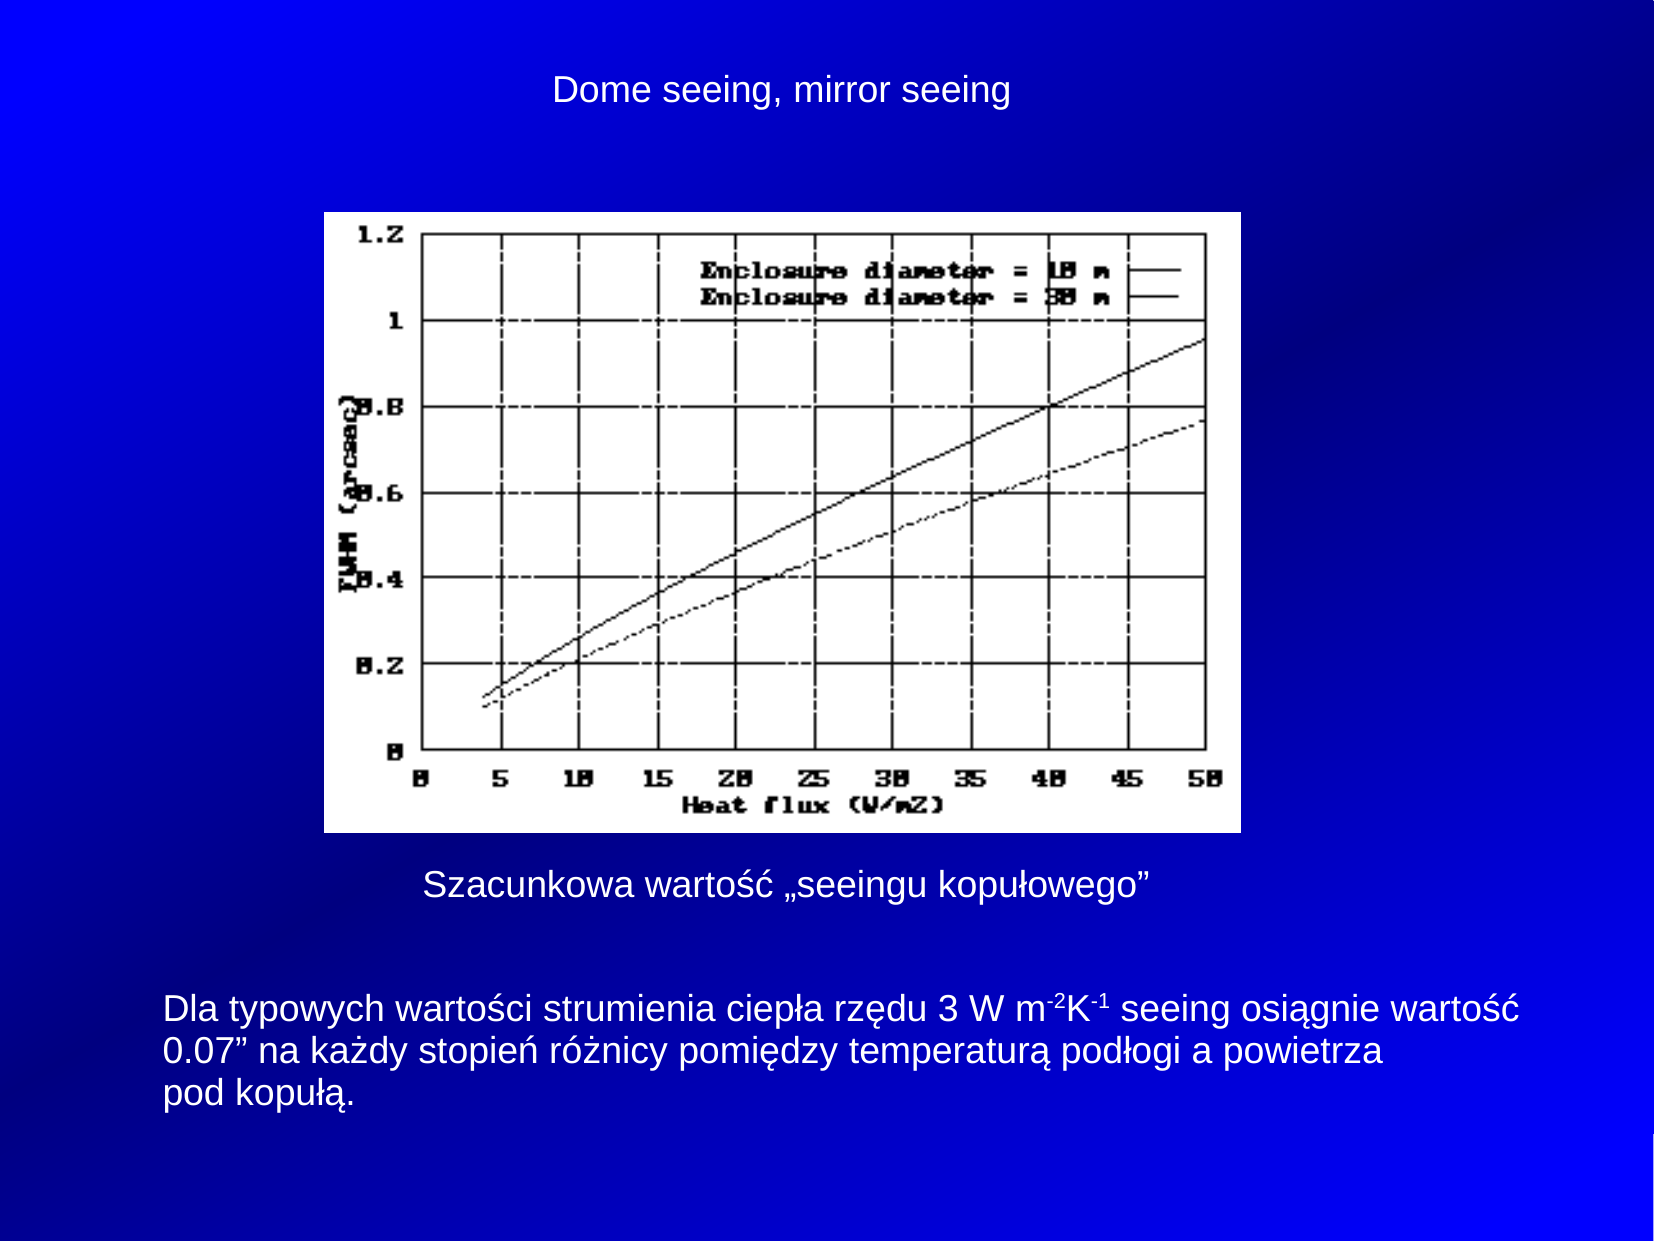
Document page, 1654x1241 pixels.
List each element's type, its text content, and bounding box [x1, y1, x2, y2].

text_box Dla typowych wartości strumienia ciepła rzędu 3 W m-2K-1 seeing osiągnie wartość 0.07” na każdy stopień różnicy pomiędzy temperaturą podłogi a powietrza pod kopułą. [147, 980, 1535, 1123]
text_box Szacunkowa wartość „seeingu kopułowego” [407, 856, 1165, 914]
text_box Dome seeing, mirror seeing [537, 61, 1027, 119]
picture [324, 212, 1241, 833]
